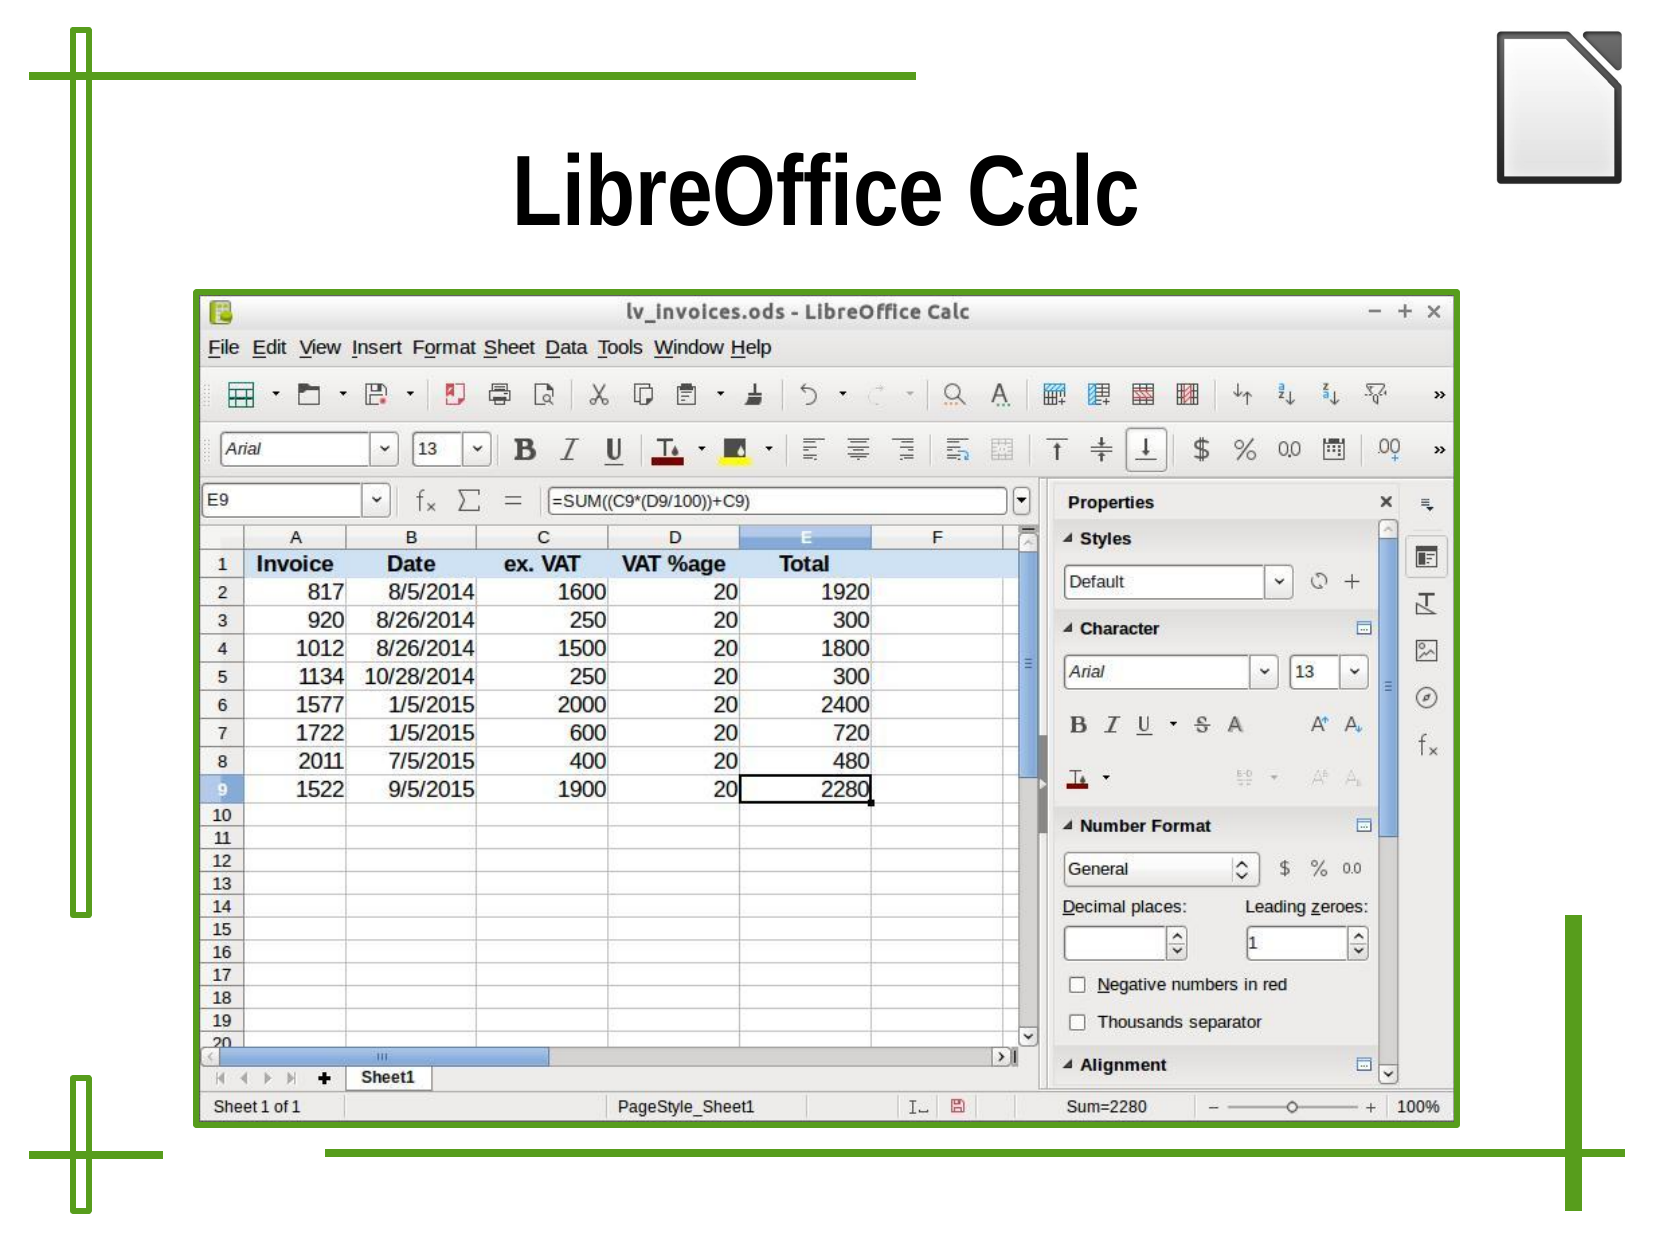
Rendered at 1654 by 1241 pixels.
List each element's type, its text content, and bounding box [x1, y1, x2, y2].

picture [1494, 29, 1624, 186]
picture [199, 295, 1455, 1123]
title LibreOffice Calc [118, 118, 1536, 260]
